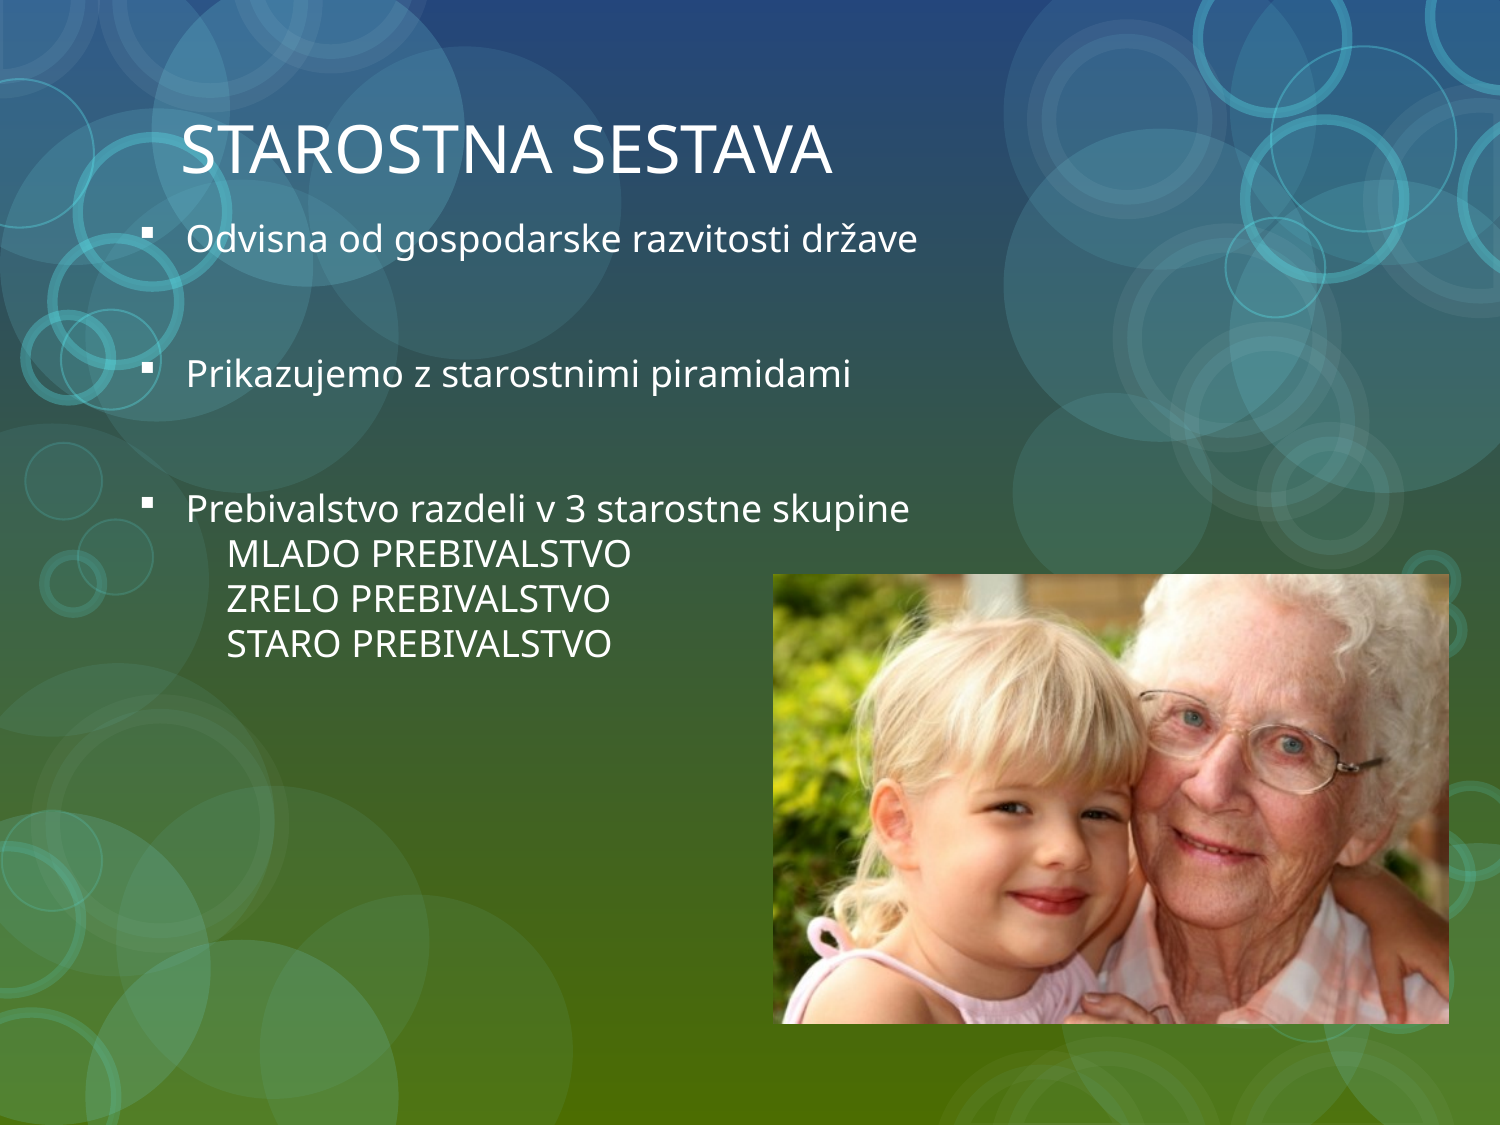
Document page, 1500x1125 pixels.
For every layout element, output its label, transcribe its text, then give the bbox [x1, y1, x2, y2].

title STAROSTNA SESTAVA [165, 110, 1335, 263]
text_box Odvisna od gospodarske razvitosti države Prikazujemo z starostnimi piramidami Prebivalstvo razdeli v 3 starostne skupine MLADO PREBIVALSTVO ZRELO PREBIVALSTVO STARO PREBIVALSTVO [123, 207, 1187, 673]
picture [773, 574, 1449, 1024]
